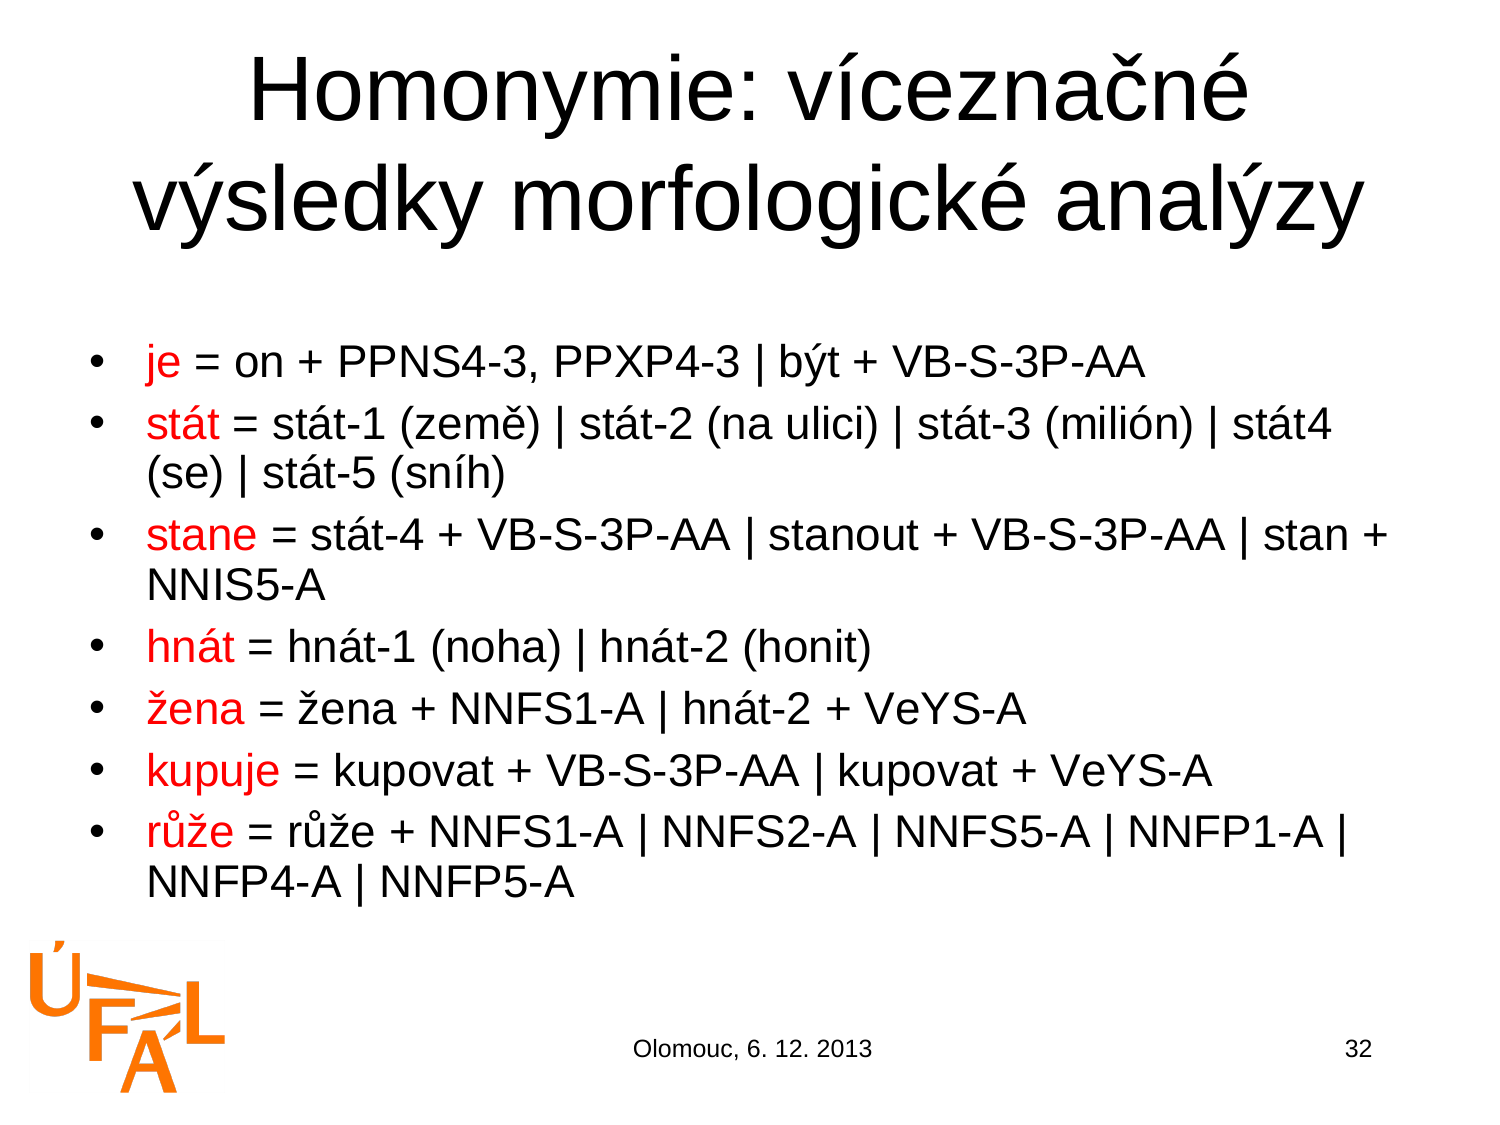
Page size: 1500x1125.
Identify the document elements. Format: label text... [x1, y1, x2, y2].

picture [29, 940, 225, 1093]
list je = on + PPNS4-3, PPXP4-3 | být + VB-S-3P-AA stát = stát-1 (země) | stát-2 (na ulici) | stát-3 (milión) | stát­4 (se) | stát-5 (sníh) stane = stát-4 + VB-S-3P-AA | stanout + VB-S-3P-AA | stan + NNIS5-A hnát = hnát-1 (noha) | hnát-2 (honit) žena = žena + NNFS1-A | hnát-2 + VeYS-A kupuje = kupovat + VB-S-3P-AA | kupovat + VeYS-A růže = růže + NNFS1-A | NNFS2-A | NNFS5-A | NNFP1-A | NNFP4-A | NNFP5-A [75, 262, 1426, 932]
title Homonymie: víceznačné výsledky morfologické analýzy [75, 14, 1426, 262]
